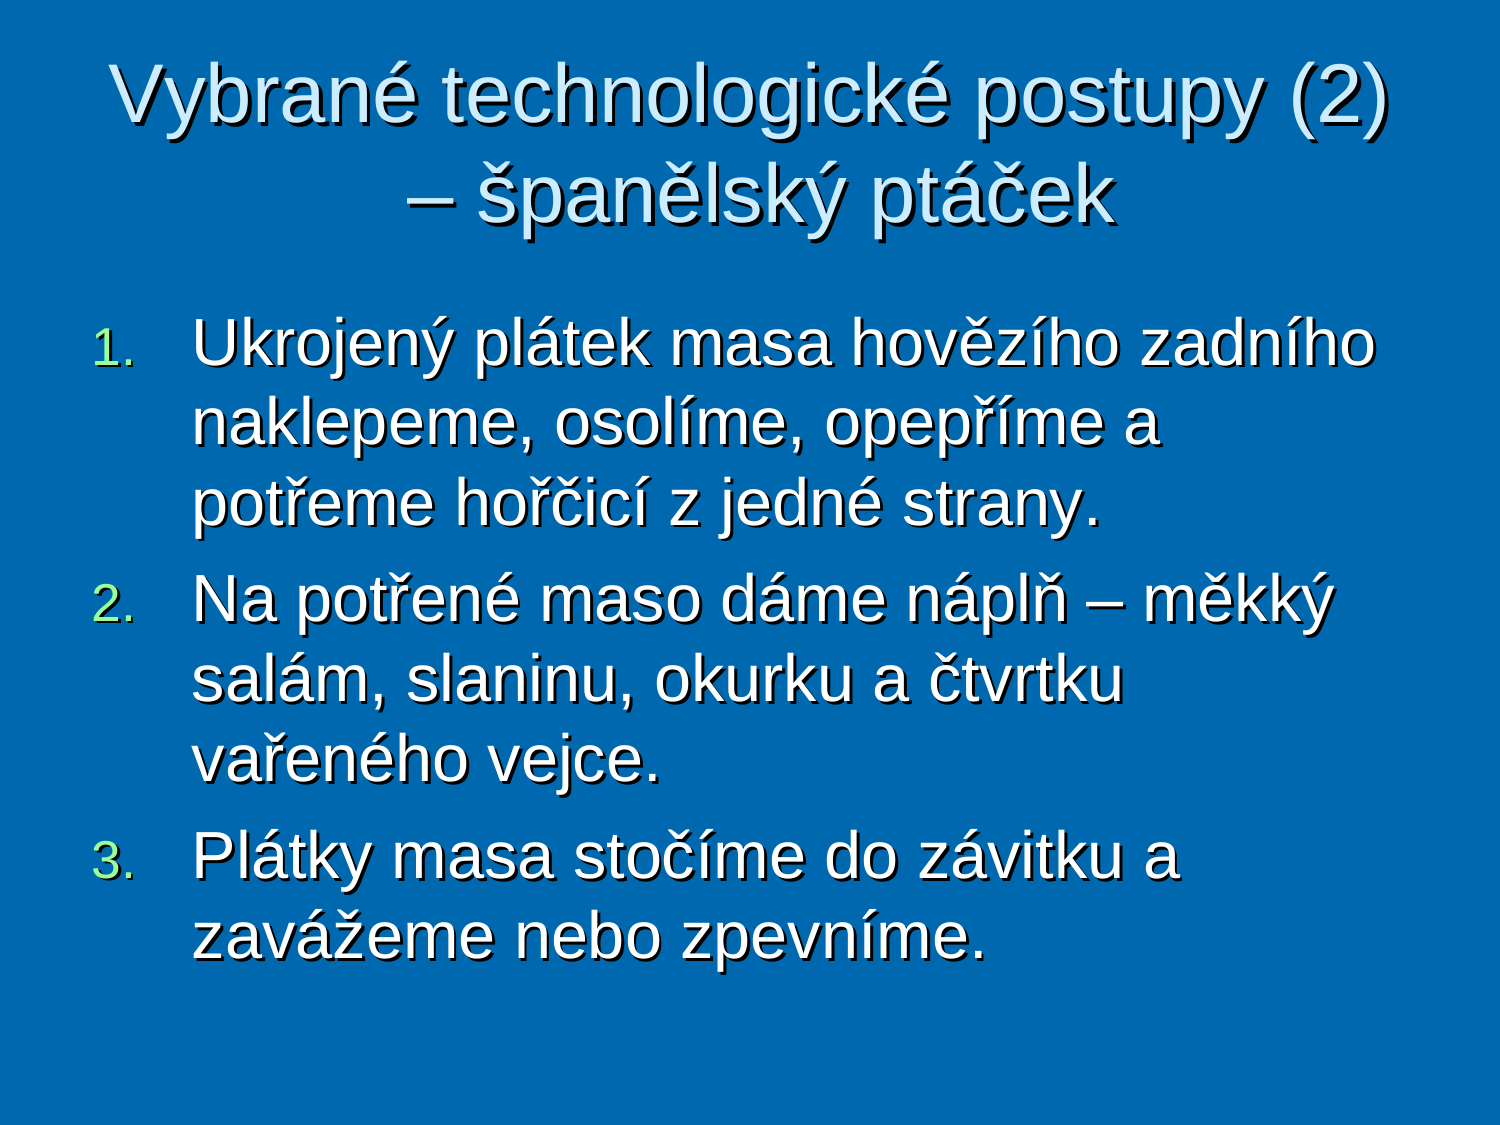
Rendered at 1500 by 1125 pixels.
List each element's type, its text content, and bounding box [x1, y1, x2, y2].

title Vybrané technologické postupy (2) – španělský ptáček [75, 31, 1426, 247]
list Ukrojený plátek masa hovězího zadního naklepeme, osolíme, opepříme a potřeme hořčicí z jedné strany. Na potřené maso dáme náplň – měkký salám, slaninu, okurku a čtvrtku vařeného vejce. Plátky masa stočíme do závitku a zavážeme nebo zpevníme. [76, 290, 1427, 1034]
